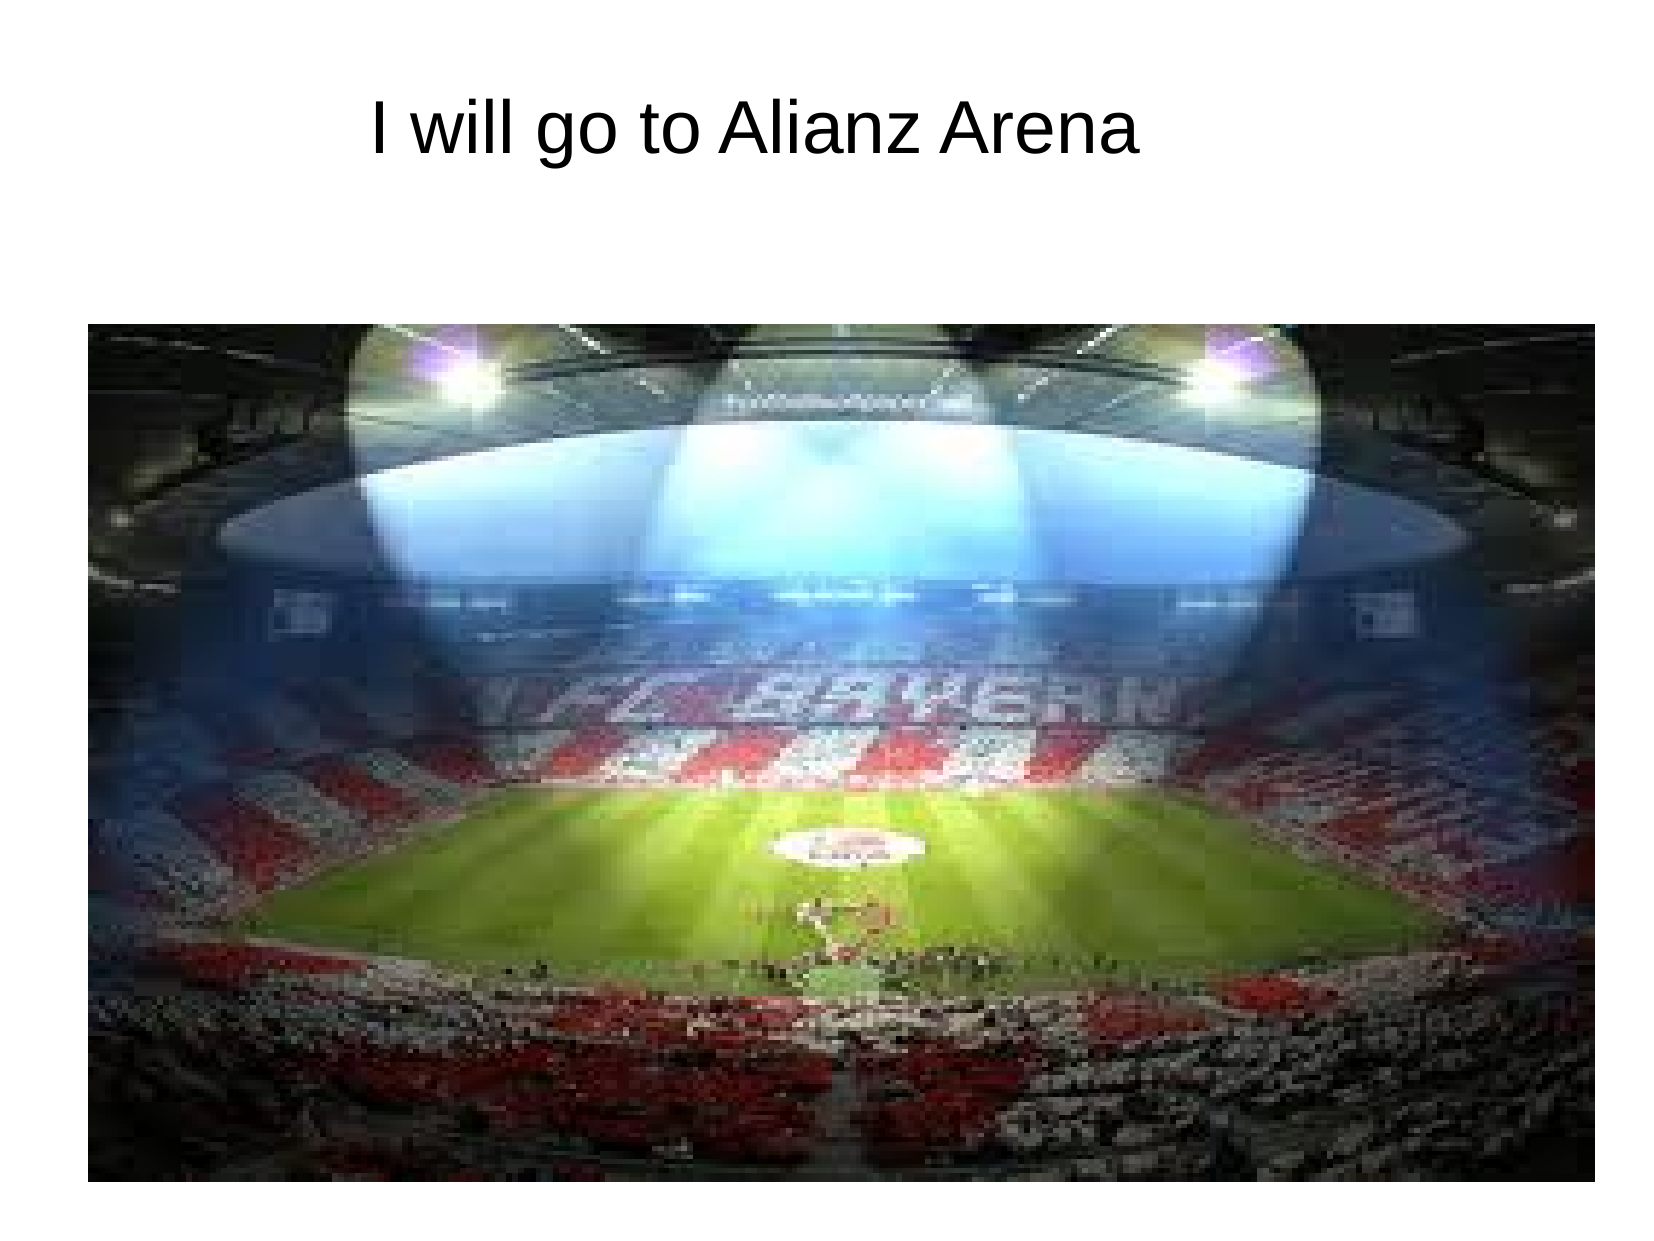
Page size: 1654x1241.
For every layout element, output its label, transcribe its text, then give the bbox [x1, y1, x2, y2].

text_box I will go to Alianz Arena [354, 78, 1506, 178]
picture [88, 324, 1595, 1182]
